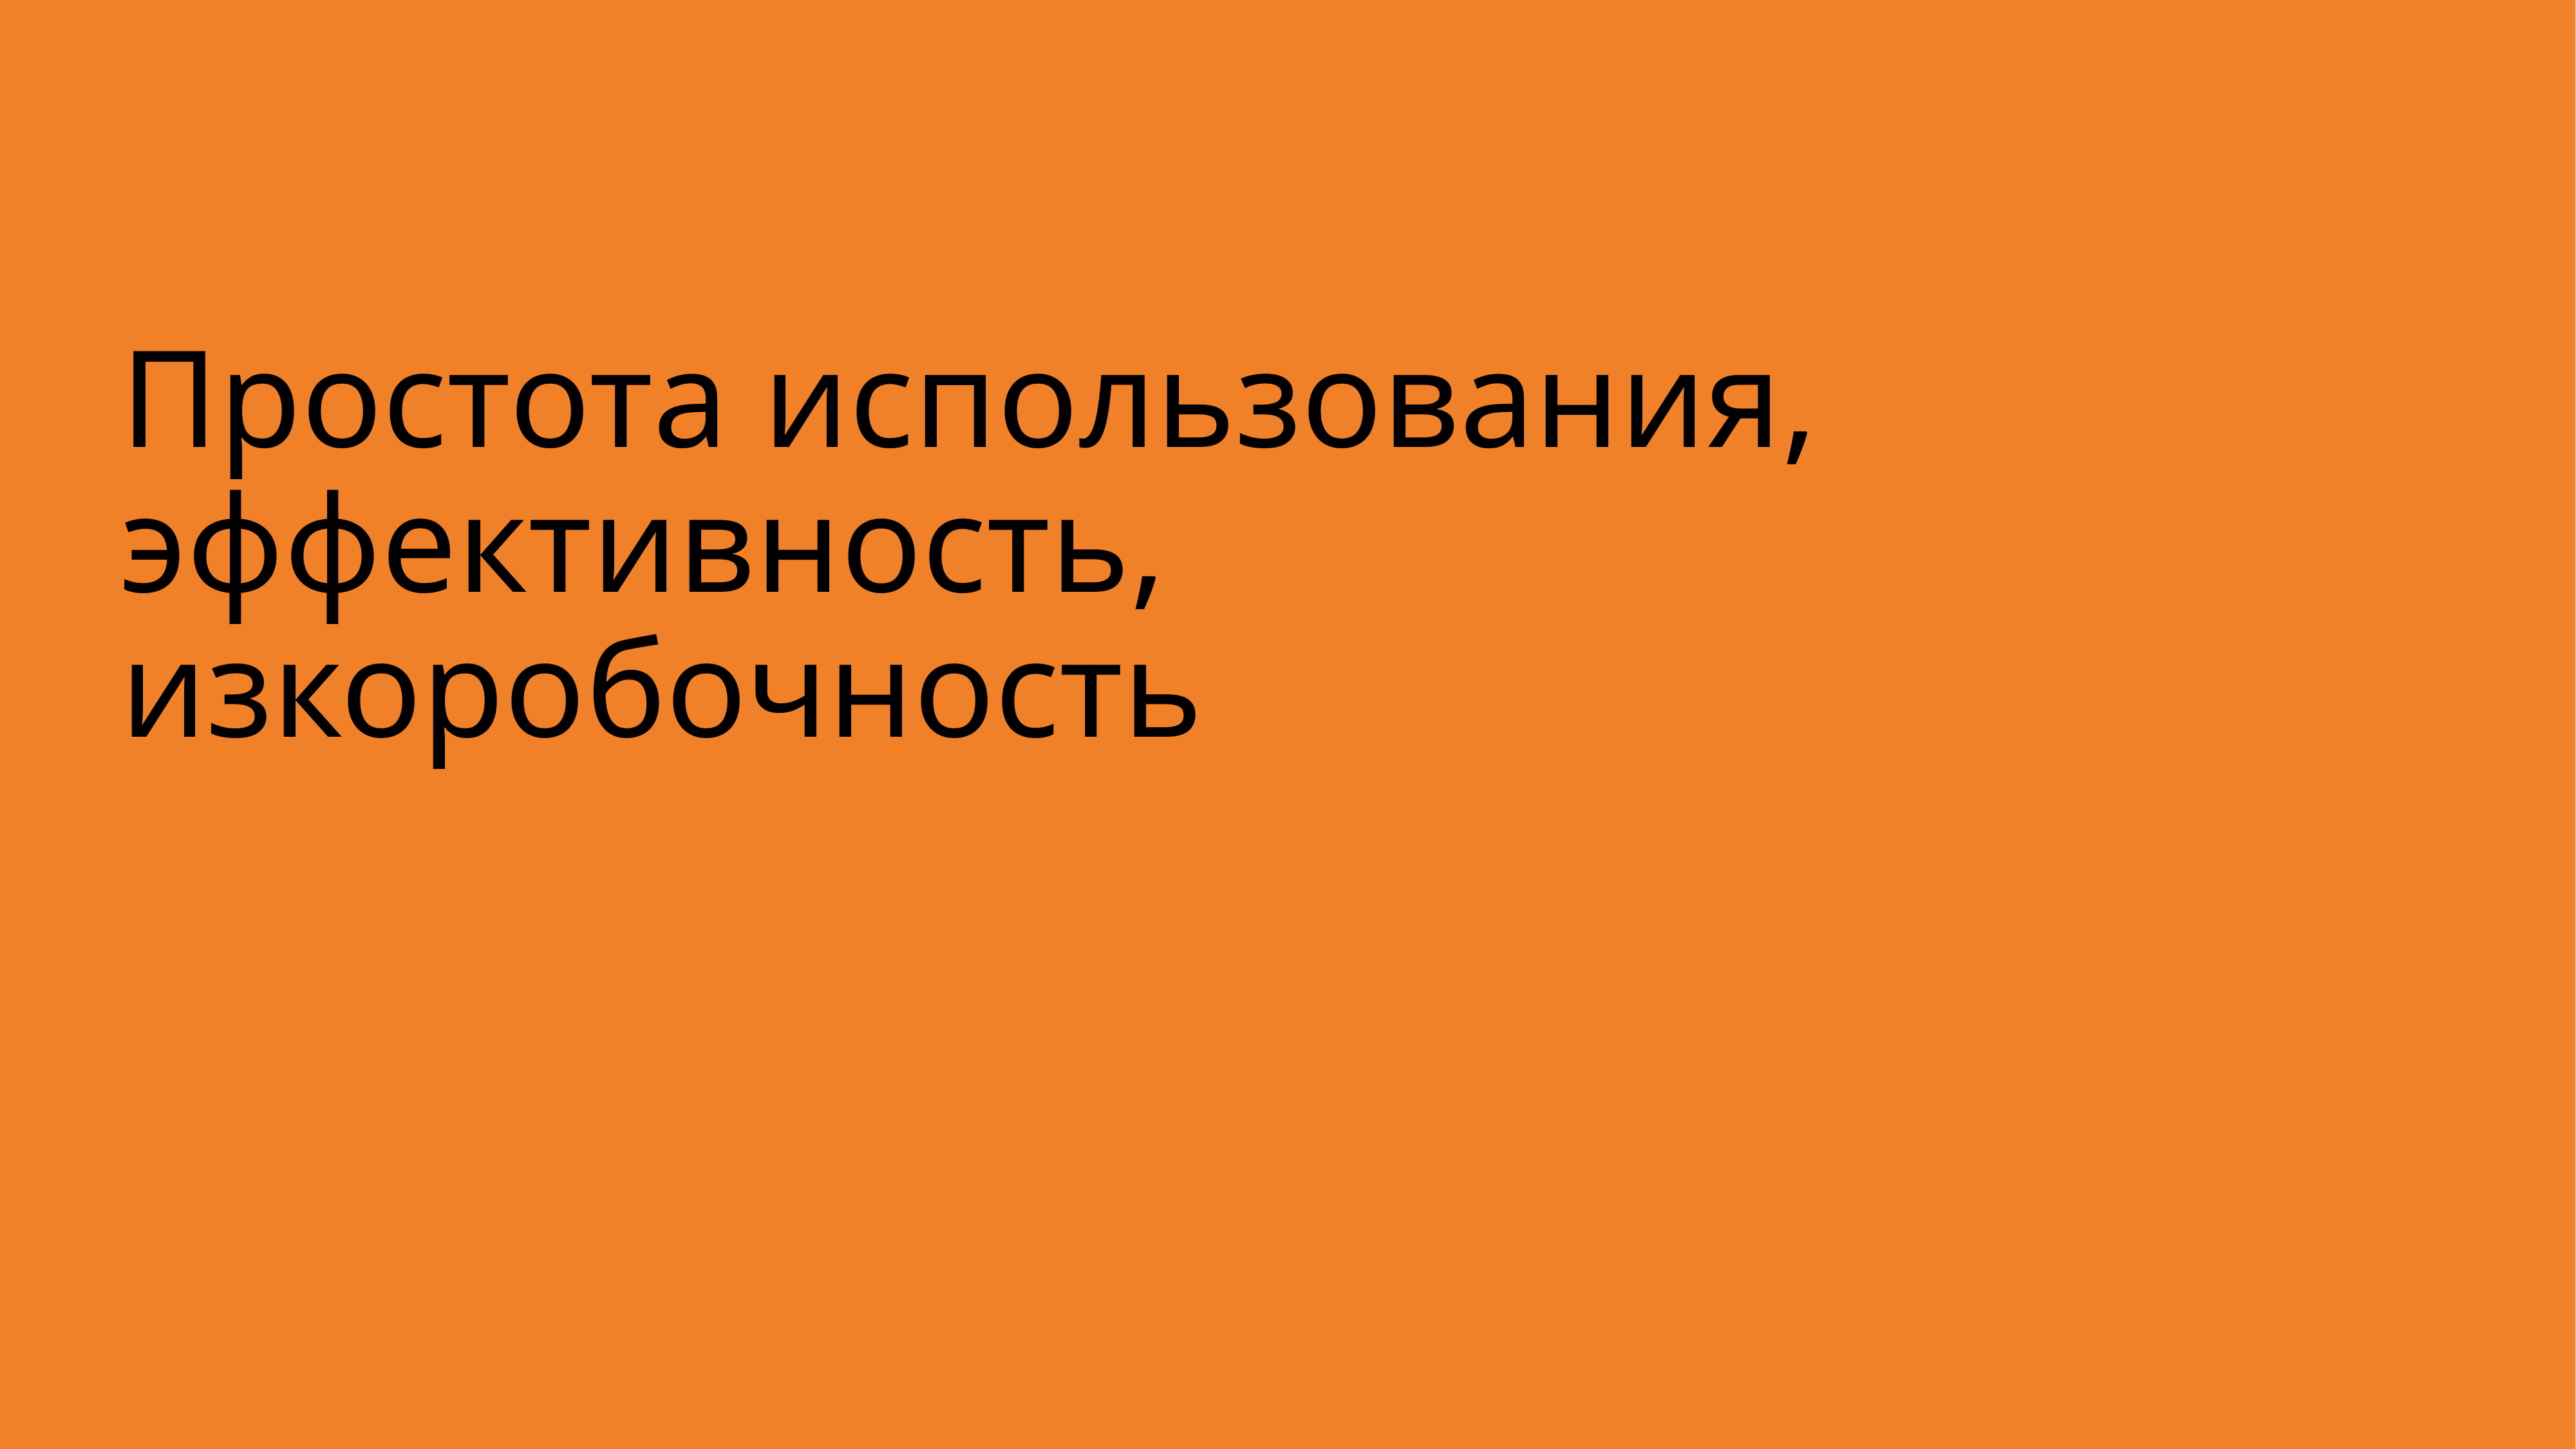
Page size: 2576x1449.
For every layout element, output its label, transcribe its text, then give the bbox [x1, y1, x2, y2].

title Простота использования, эффективность, изкоробочность [111, 327, 2158, 1013]
